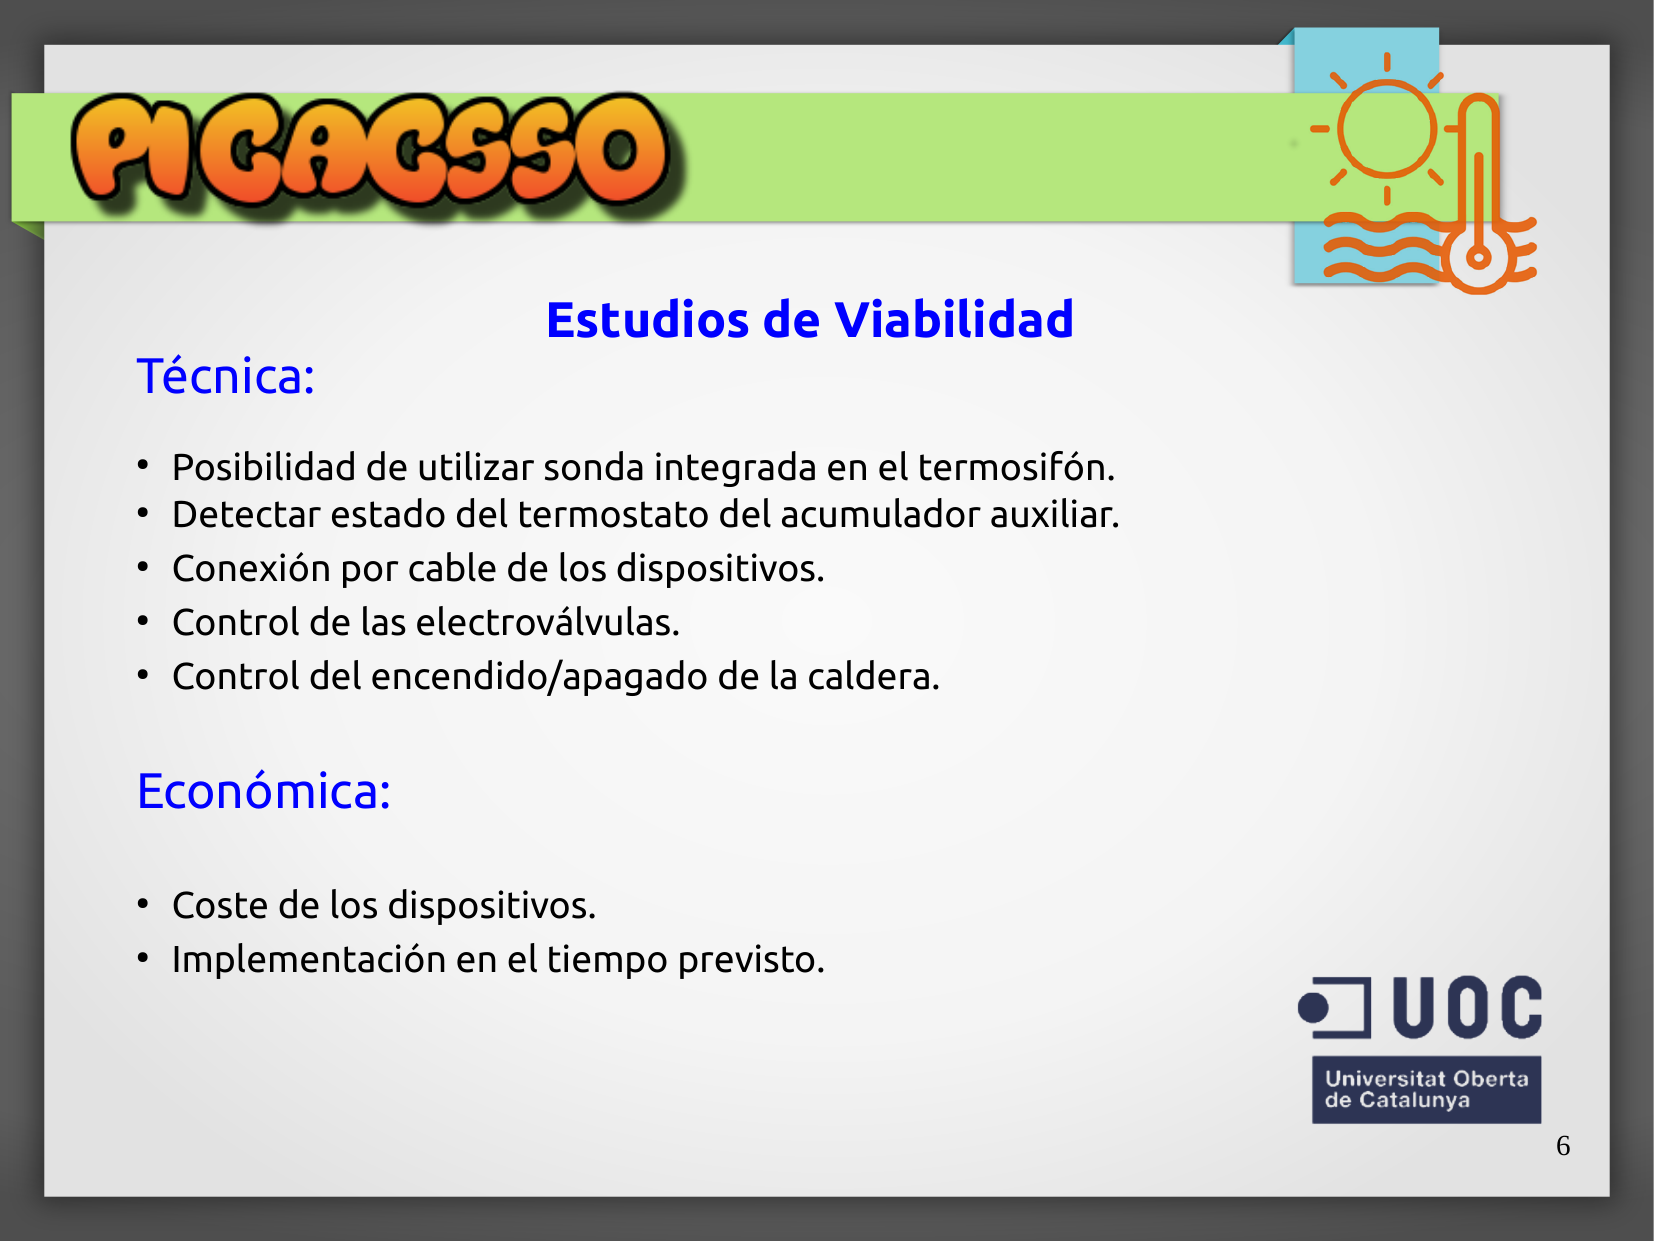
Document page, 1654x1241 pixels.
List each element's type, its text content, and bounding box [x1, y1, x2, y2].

picture [0, 0, 1654, 1241]
text_box Estudios de Viabilidad Técnica: Posibilidad de utilizar sonda integrada en el termosifón. Detectar estado del termostato del acumulador auxiliar. Conexión por cable de los dispositivos. Control de las electroválvulas. Control del encendido/apagado de la caldera. Económica: Coste de los dispositivos. Implementación en el tiempo previsto. [121, 283, 1501, 984]
